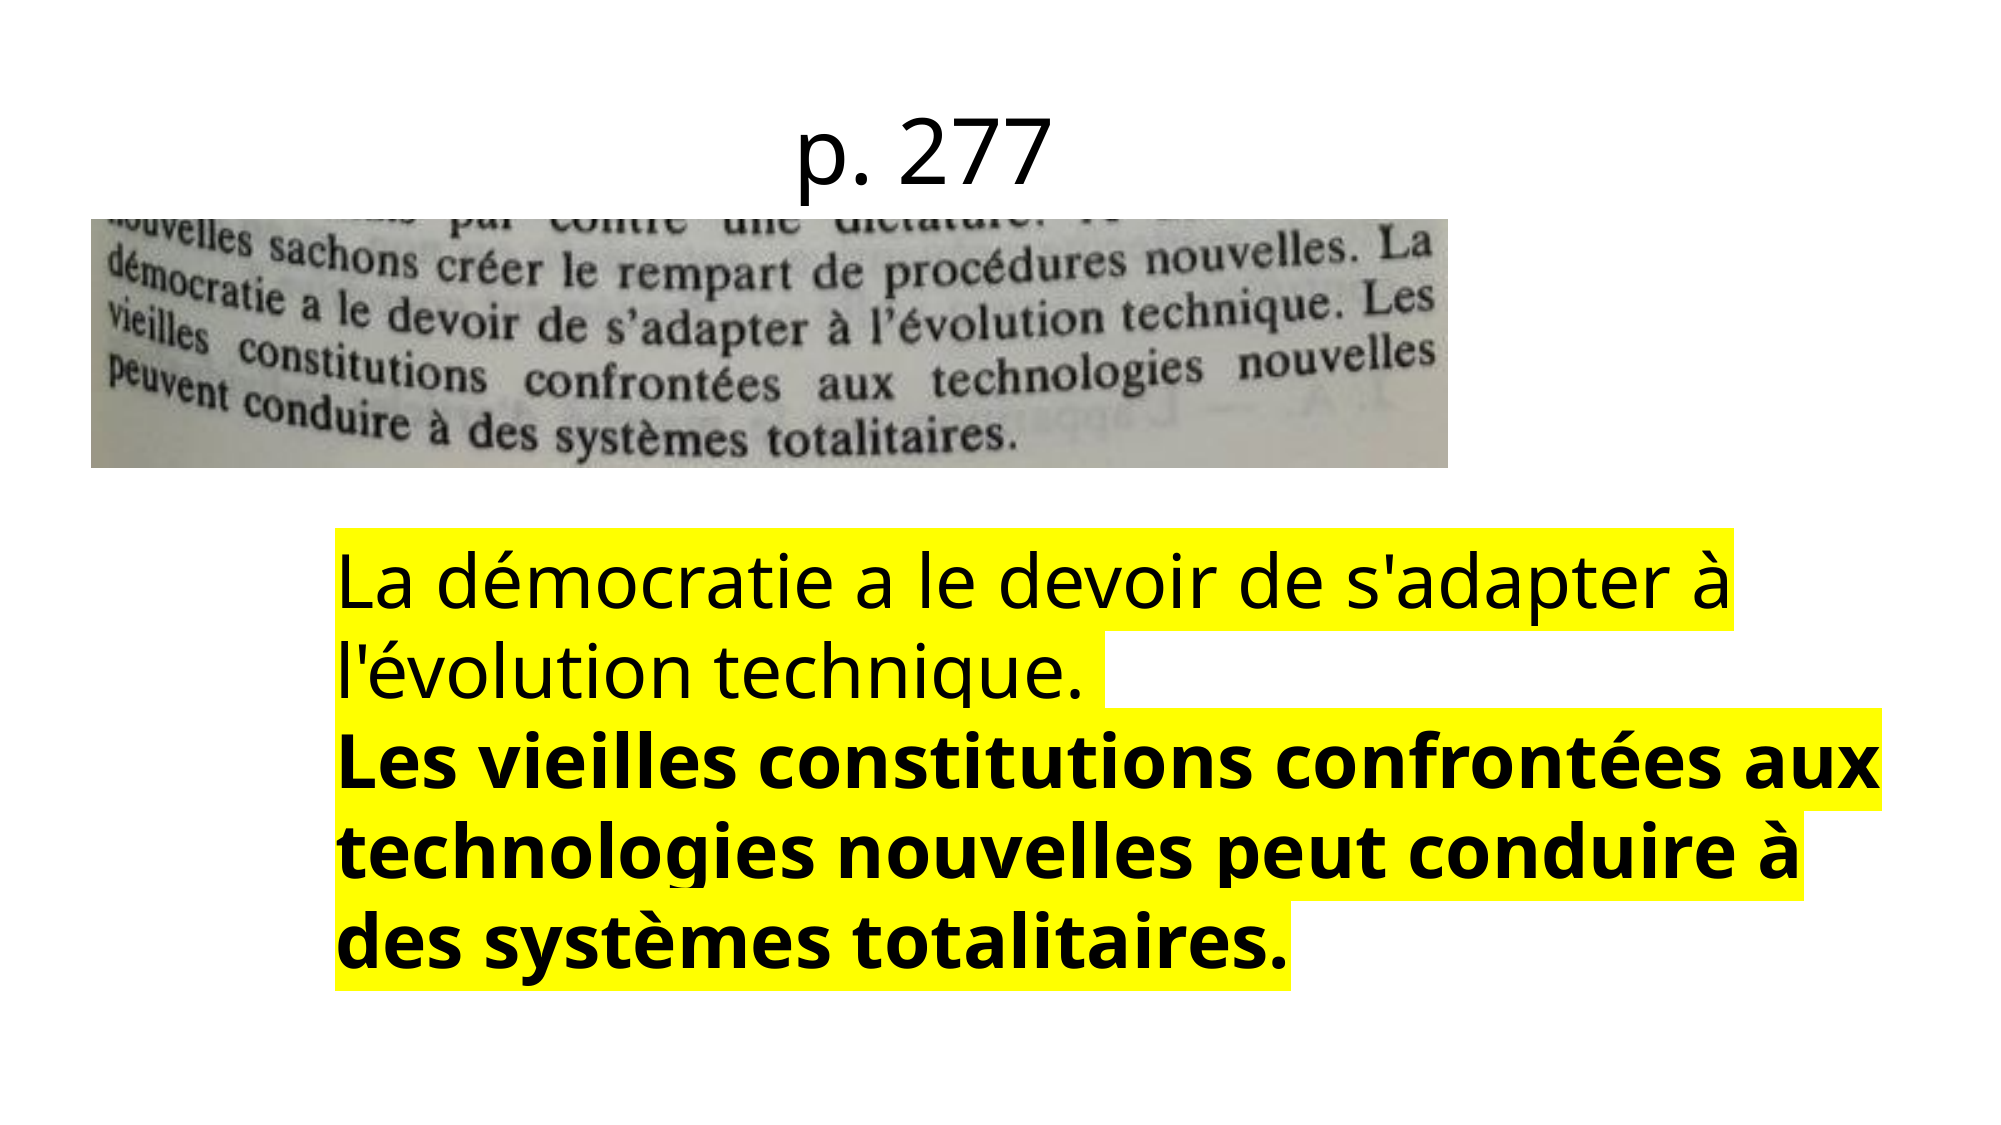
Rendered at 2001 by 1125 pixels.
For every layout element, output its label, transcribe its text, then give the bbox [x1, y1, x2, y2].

picture [91, 219, 1448, 468]
text_box La démocratie a le devoir de s'adapter à l'évolution technique. Les vieilles constitutions confrontées aux technologies nouvelles peut conduire à des systèmes totalitaires. [320, 526, 1963, 991]
title p. 277 [519, 45, 1330, 219]
